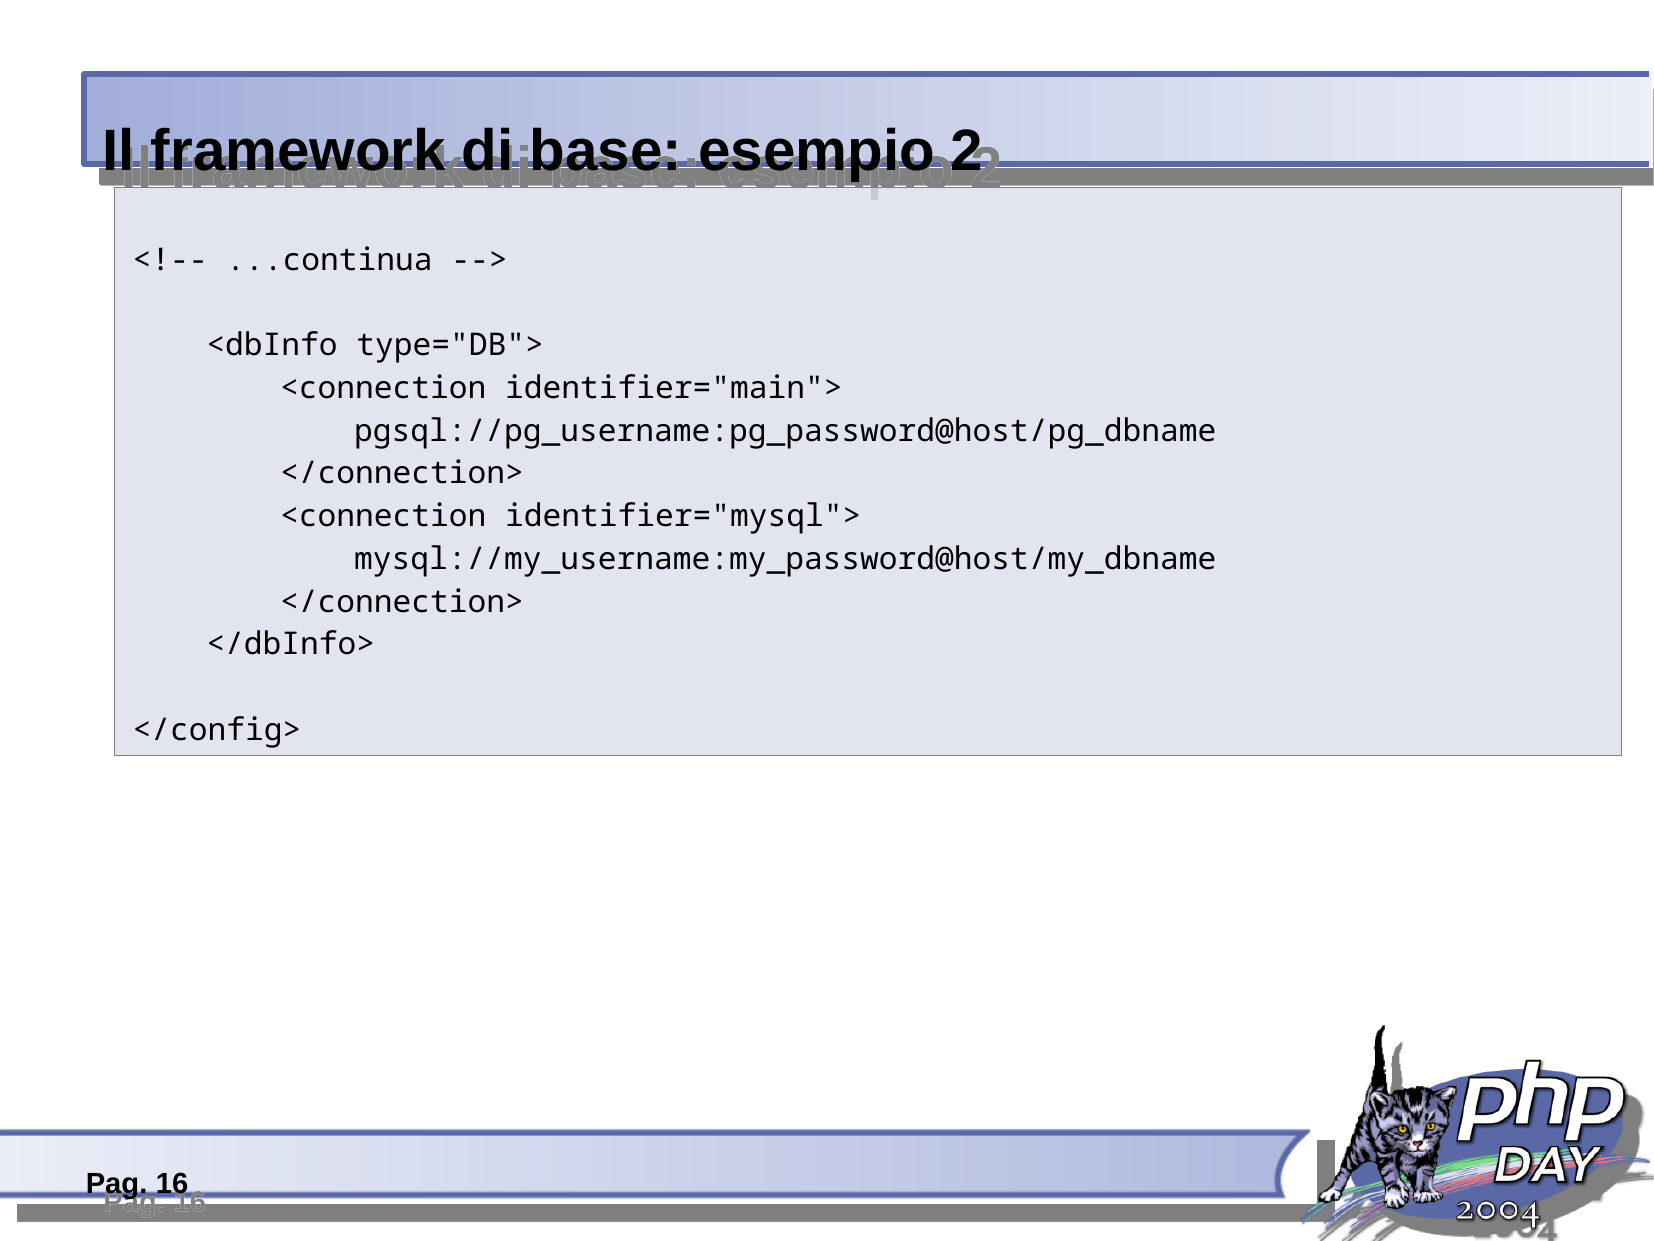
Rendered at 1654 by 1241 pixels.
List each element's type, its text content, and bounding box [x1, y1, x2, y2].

text_box <!-- ...continua --> <dbInfo type="DB"> <connection identifier="main"> pgsql://pg_username:pg_password@host/pg_dbname </connection> <connection identifier="mysql"> mysql://my_username:my_password@host/my_dbname </connection> </dbInfo> </config> [114, 187, 1622, 675]
picture [177, 1183, 183, 1190]
picture [0, 1025, 1652, 1233]
picture [110, 1195, 117, 1201]
picture [126, 1180, 133, 1190]
text_box Il framework di base: esempio 2 [102, 85, 1394, 155]
